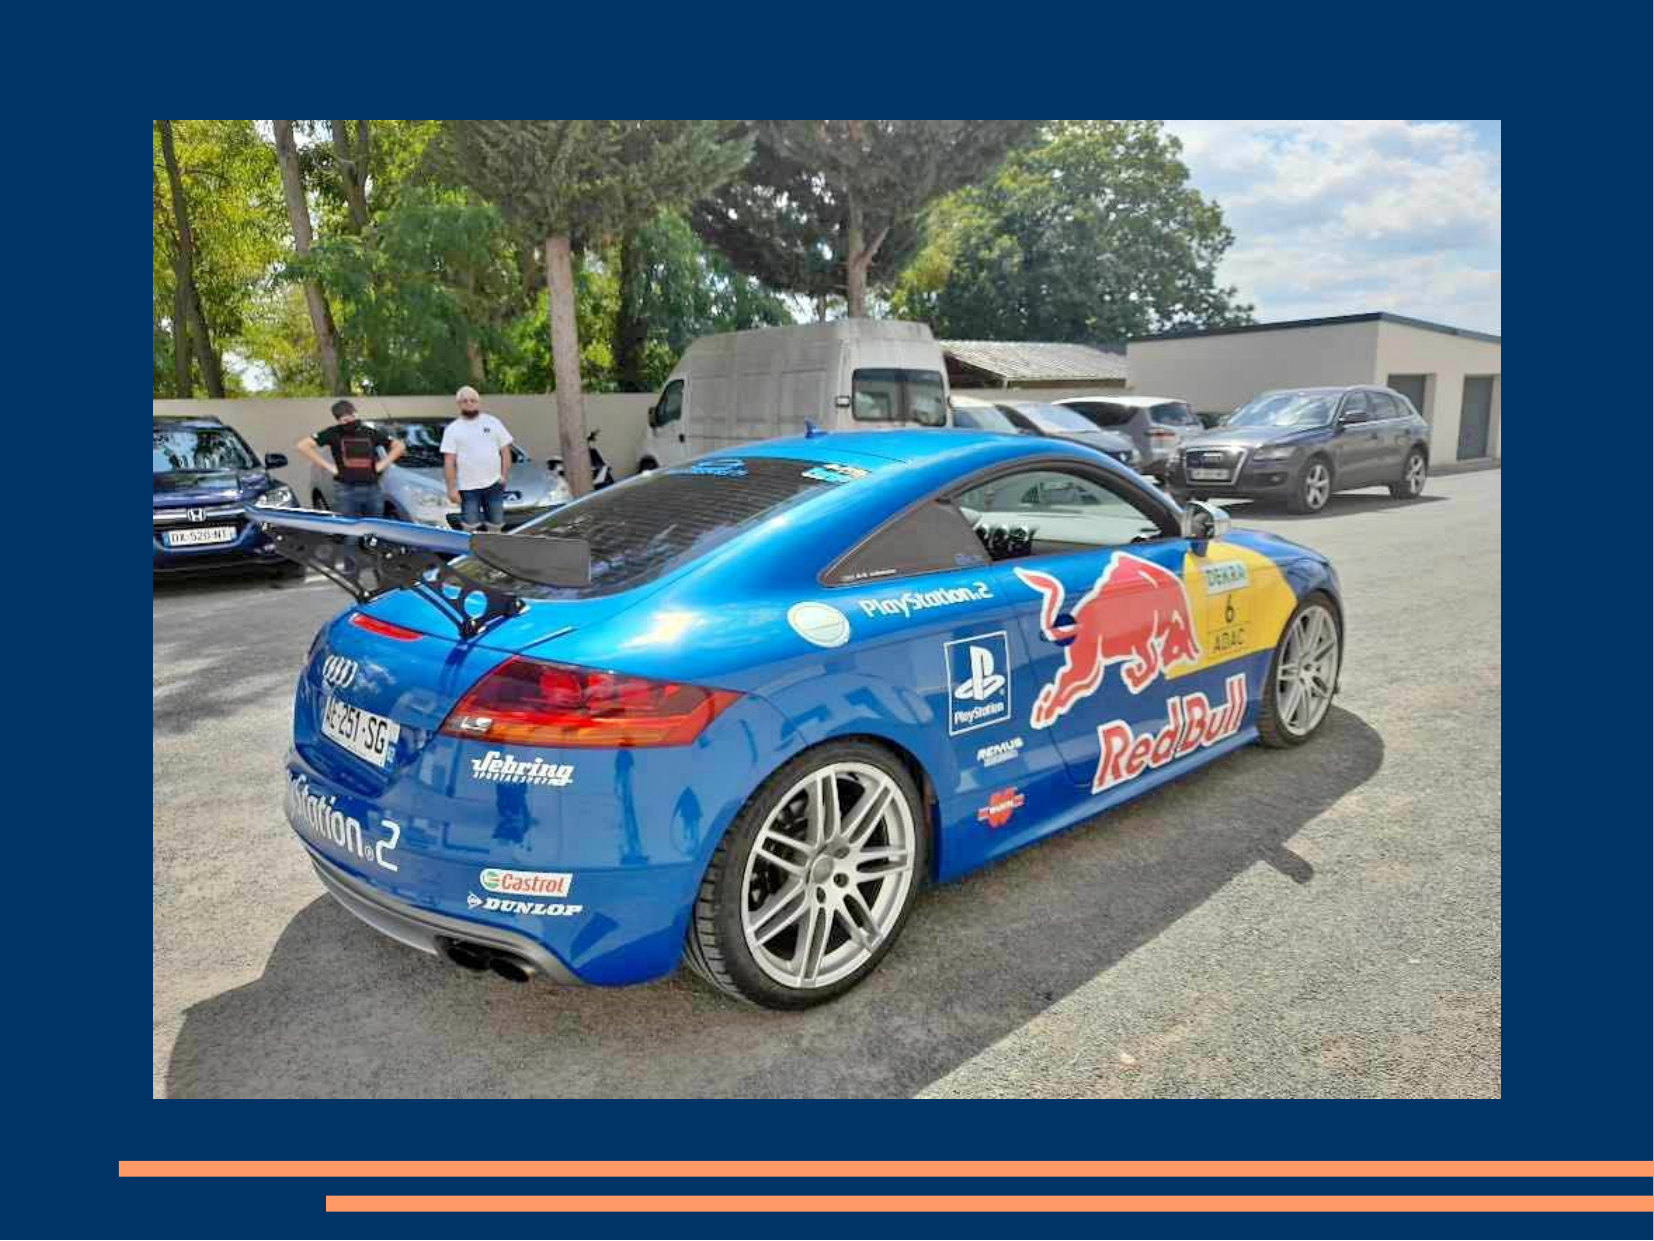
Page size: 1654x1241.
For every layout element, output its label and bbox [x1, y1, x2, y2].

picture [153, 120, 1501, 1099]
